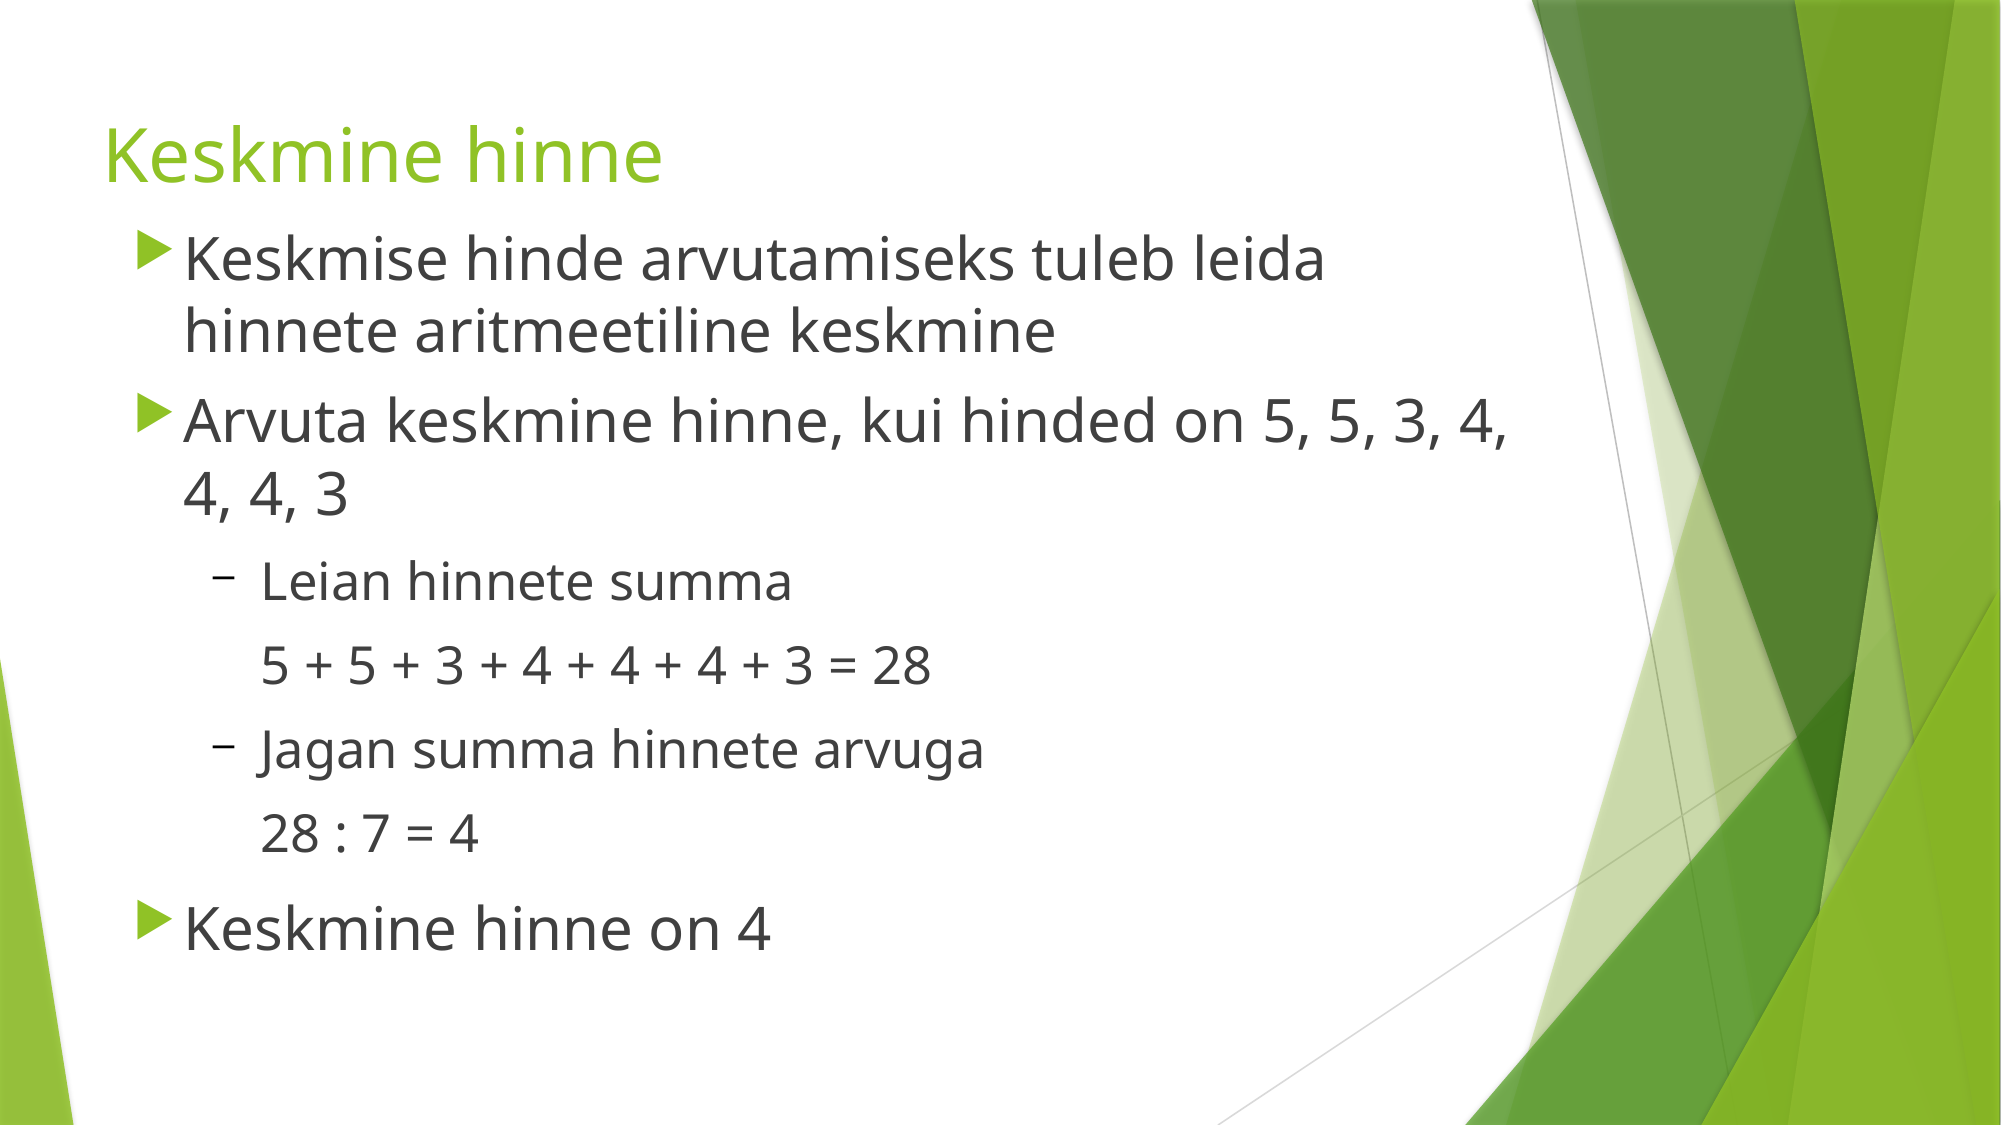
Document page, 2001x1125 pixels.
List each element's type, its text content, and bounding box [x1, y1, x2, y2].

title Keskmine hinne [87, 99, 1601, 317]
list Keskmise hinde arvutamiseks tuleb leida hinnete aritmeetiline keskmine Arvuta keskmine hinne, kui hinded on 5, 5, 3, 4, 4, 4, 3 Leian hinnete summa 5 + 5 + 3 + 4 + 4 + 4 + 3 = 28 Jagan summa hinnete arvuga 28 : 7 = 4 Keskmine hinne on 4 [118, 212, 1529, 975]
